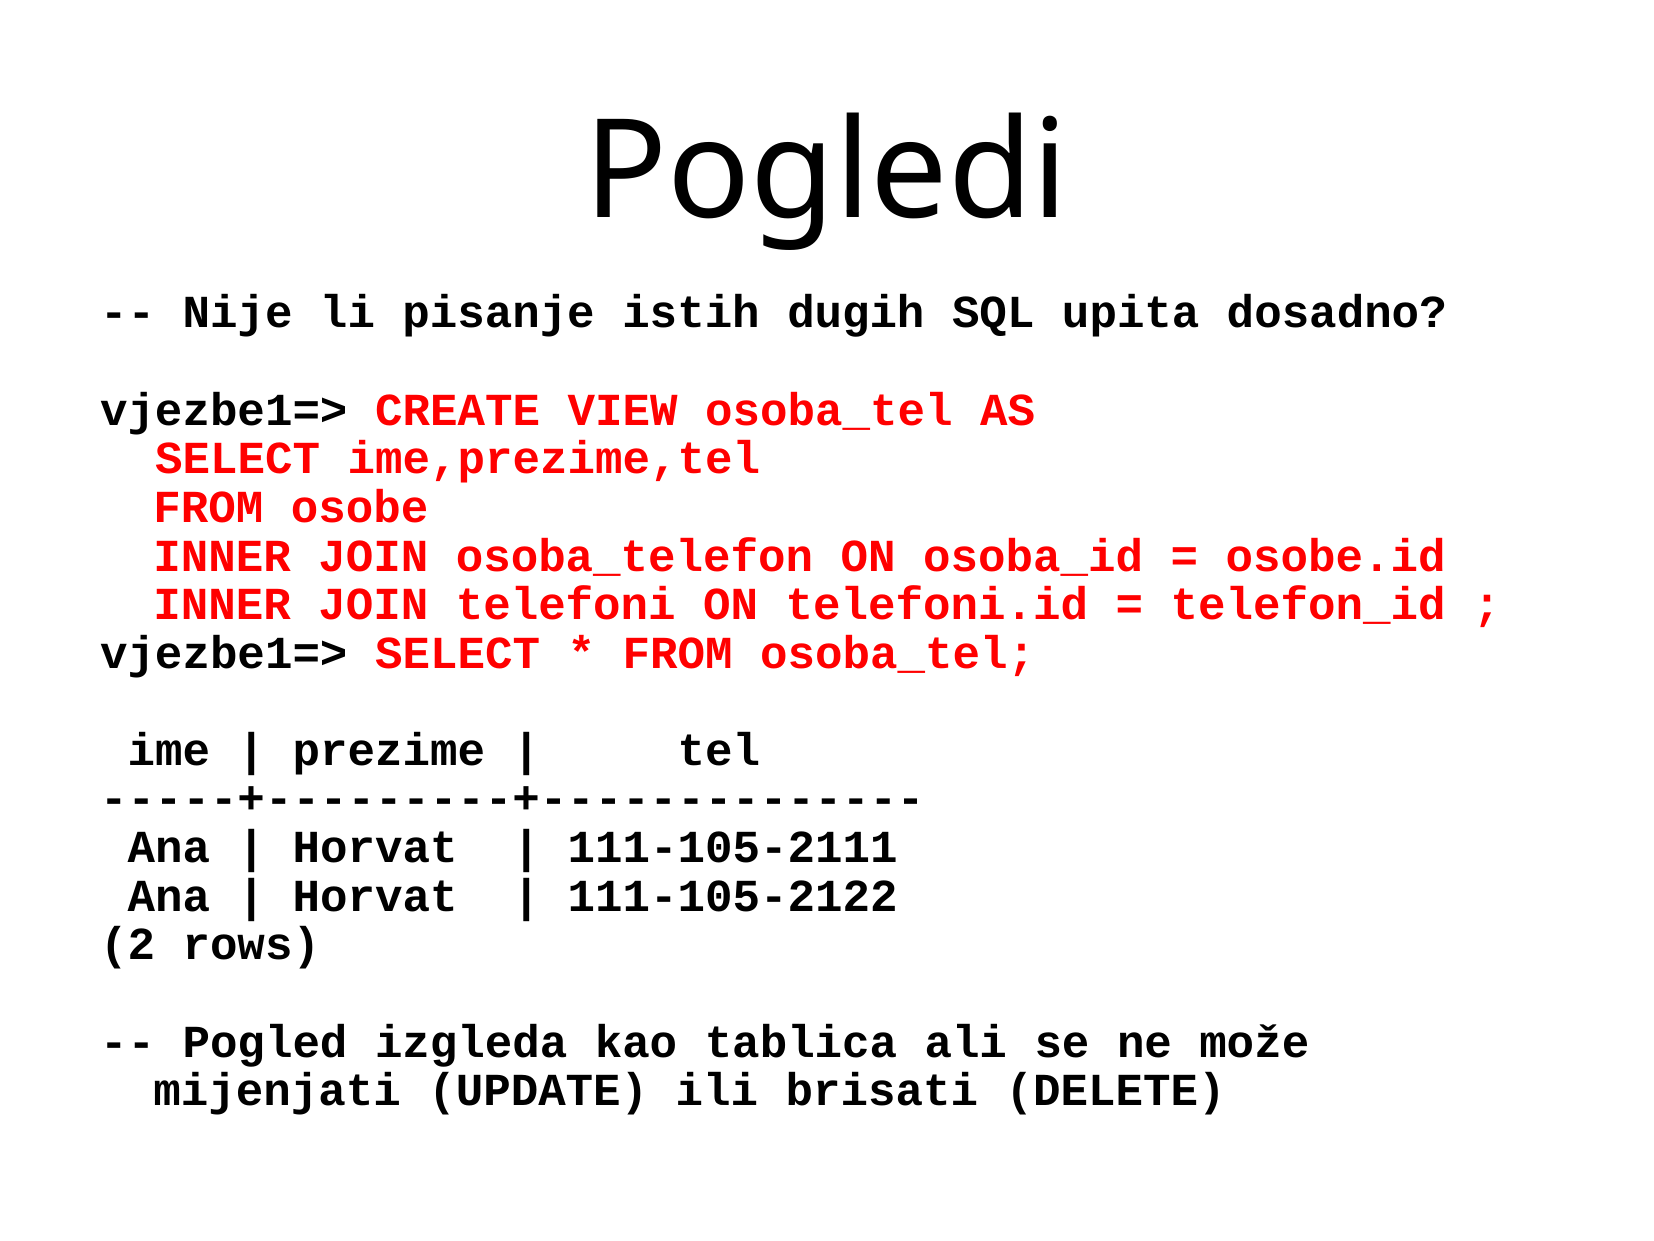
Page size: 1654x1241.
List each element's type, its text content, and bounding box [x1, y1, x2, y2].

list -- Nije li pisanje istih dugih SQL upita dosadno? vjezbe1=> CREATE VIEW osoba_tel AS SELECT ime,prezime,tel FROM osobe INNER JOIN osoba_telefon ON osoba_id = osobe.id INNER JOIN telefoni ON telefoni.id = telefon_id ; vjezbe1=> SELECT * FROM osoba_tel; ime | prezime | tel -----+---------+-------------- Ana | Horvat | 111-105-2111 Ana | Horvat | 111-105-2122 (2 rows) -- Pogled izgleda kao tablica ali se ne može mijenjati (UPDATE) ili brisati (DELETE) [82, 290, 1571, 1120]
title Pogledi [82, 56, 1571, 250]
